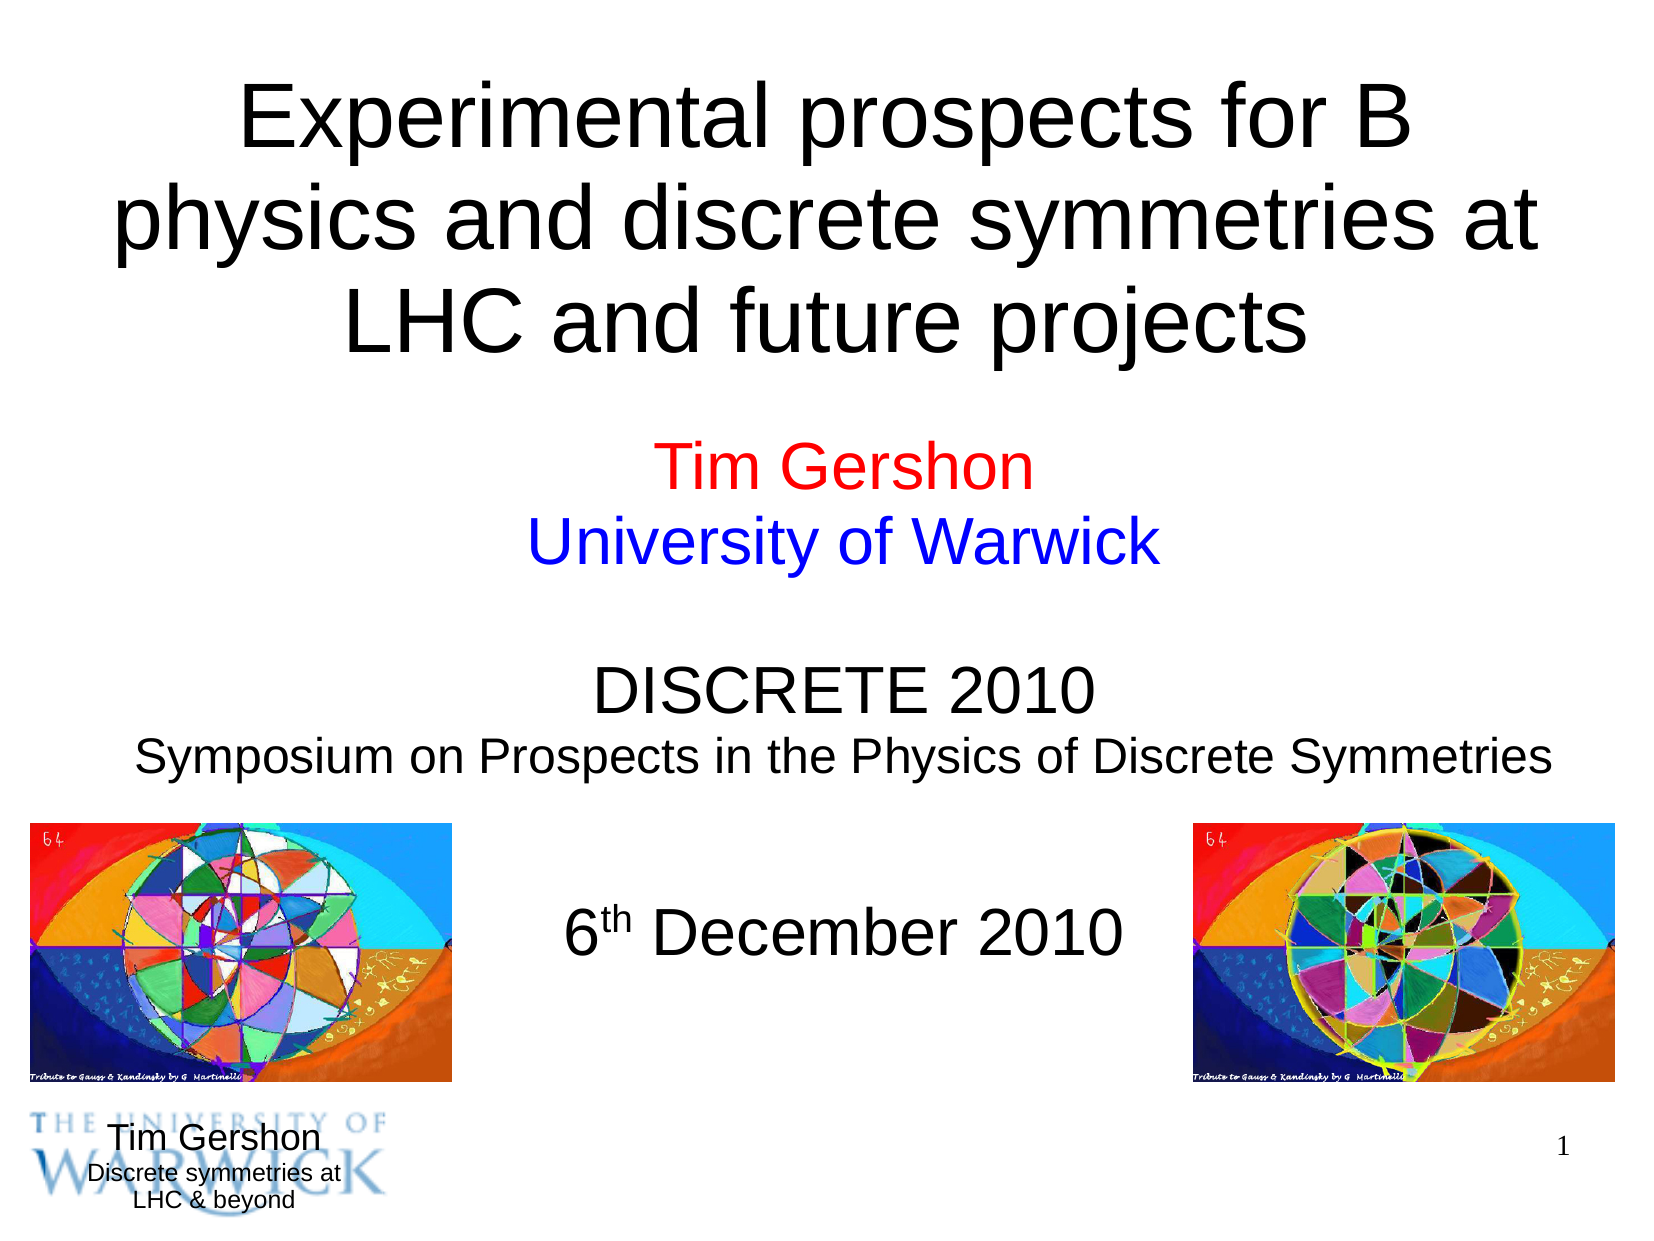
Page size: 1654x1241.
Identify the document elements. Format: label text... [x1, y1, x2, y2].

picture [1193, 823, 1615, 1082]
text_box Tim Gershon Discrete symmetries at LHC & beyond [45, 1108, 383, 1222]
picture [19, 1106, 406, 1232]
title Experimental prospects for B physics and discrete symmetries at LHC and future projects [82, 64, 1571, 297]
picture [30, 823, 452, 1082]
subtitle Tim Gershon University of Warwick DISCRETE 2010 Symposium on Prospects in the Physics of Discrete Symmetries 6th December 2010 [82, 297, 1571, 1102]
